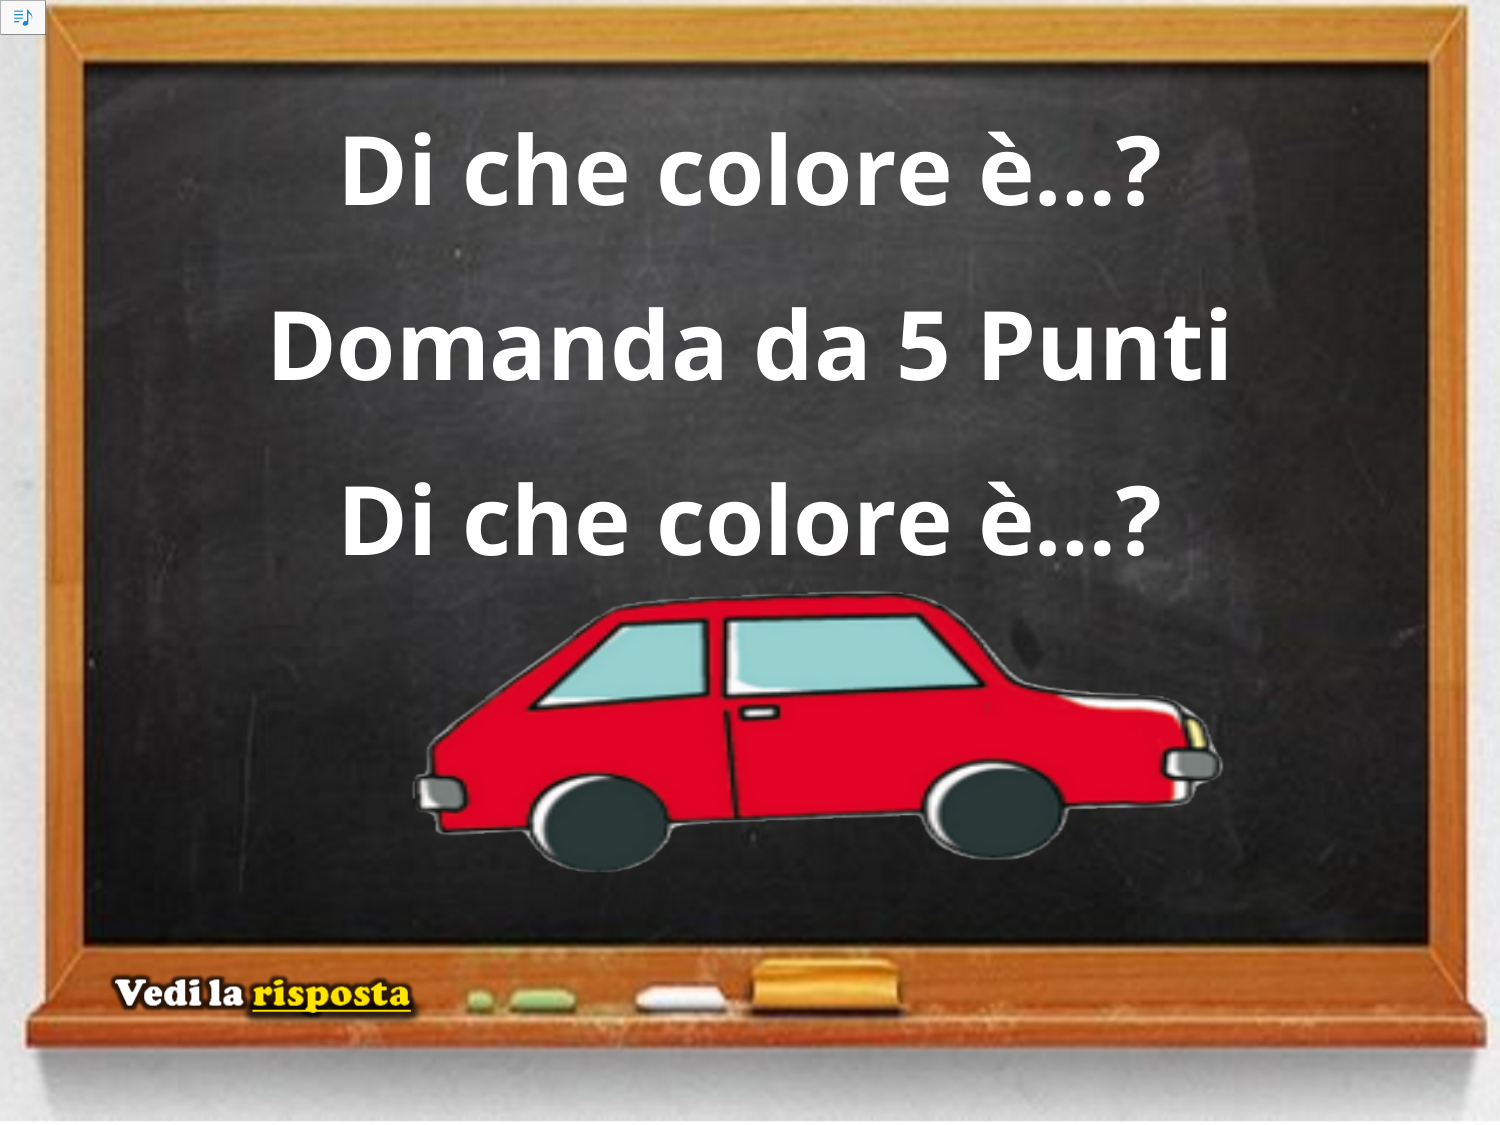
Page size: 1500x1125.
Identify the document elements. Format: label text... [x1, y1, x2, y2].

picture [0, 0, 1500, 1125]
text_box [0, 0, 47, 36]
text_box Di che colore è…? Domanda da 5 Punti Di che colore è…? [87, 102, 1413, 933]
